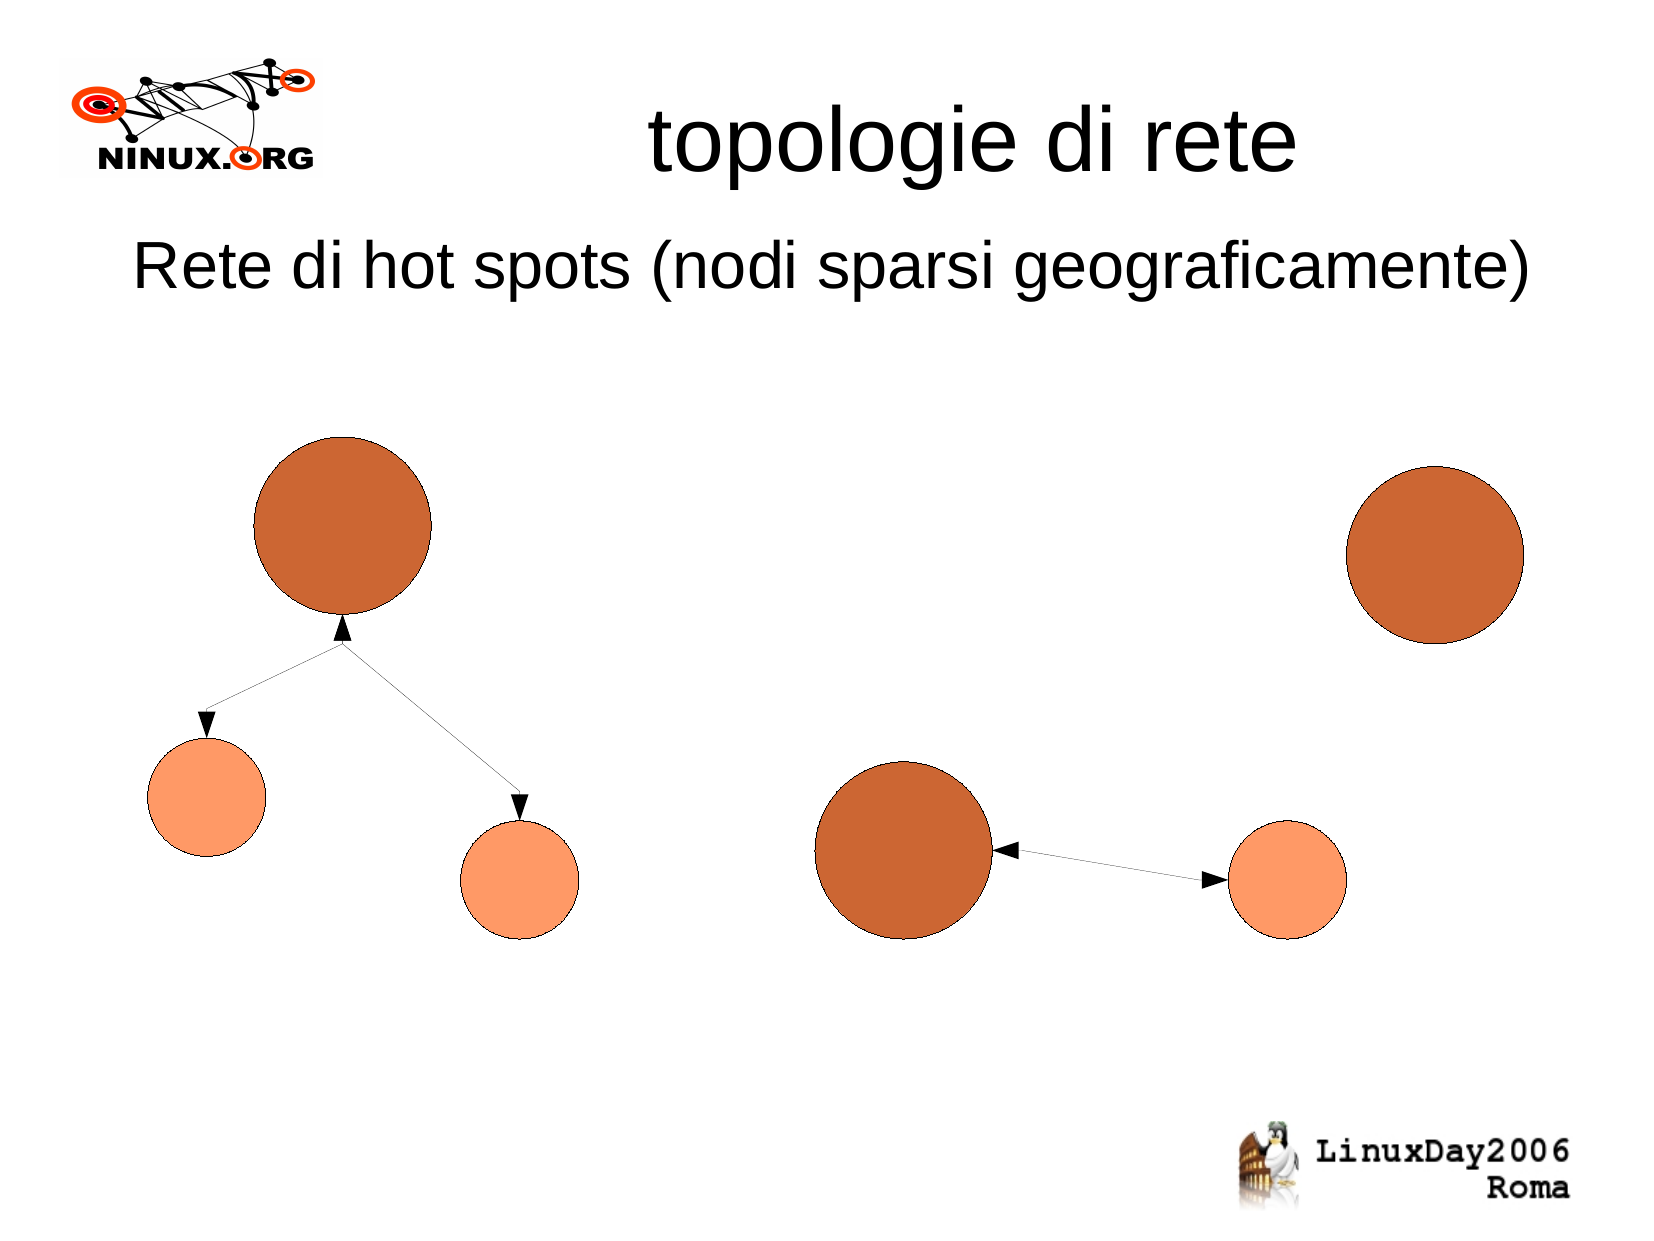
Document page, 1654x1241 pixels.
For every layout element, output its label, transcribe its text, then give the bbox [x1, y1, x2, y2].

text_box [460, 820, 579, 940]
subtitle Rete di hot spots (nodi sparsi geograficamente) [88, 206, 1577, 325]
text_box [1346, 466, 1524, 644]
text_box [253, 437, 432, 615]
picture [1234, 1121, 1589, 1211]
text_box [814, 761, 993, 940]
picture [59, 58, 323, 178]
text_box [1228, 820, 1347, 940]
title topologie di rete [383, 43, 1565, 206]
text_box [147, 738, 266, 857]
